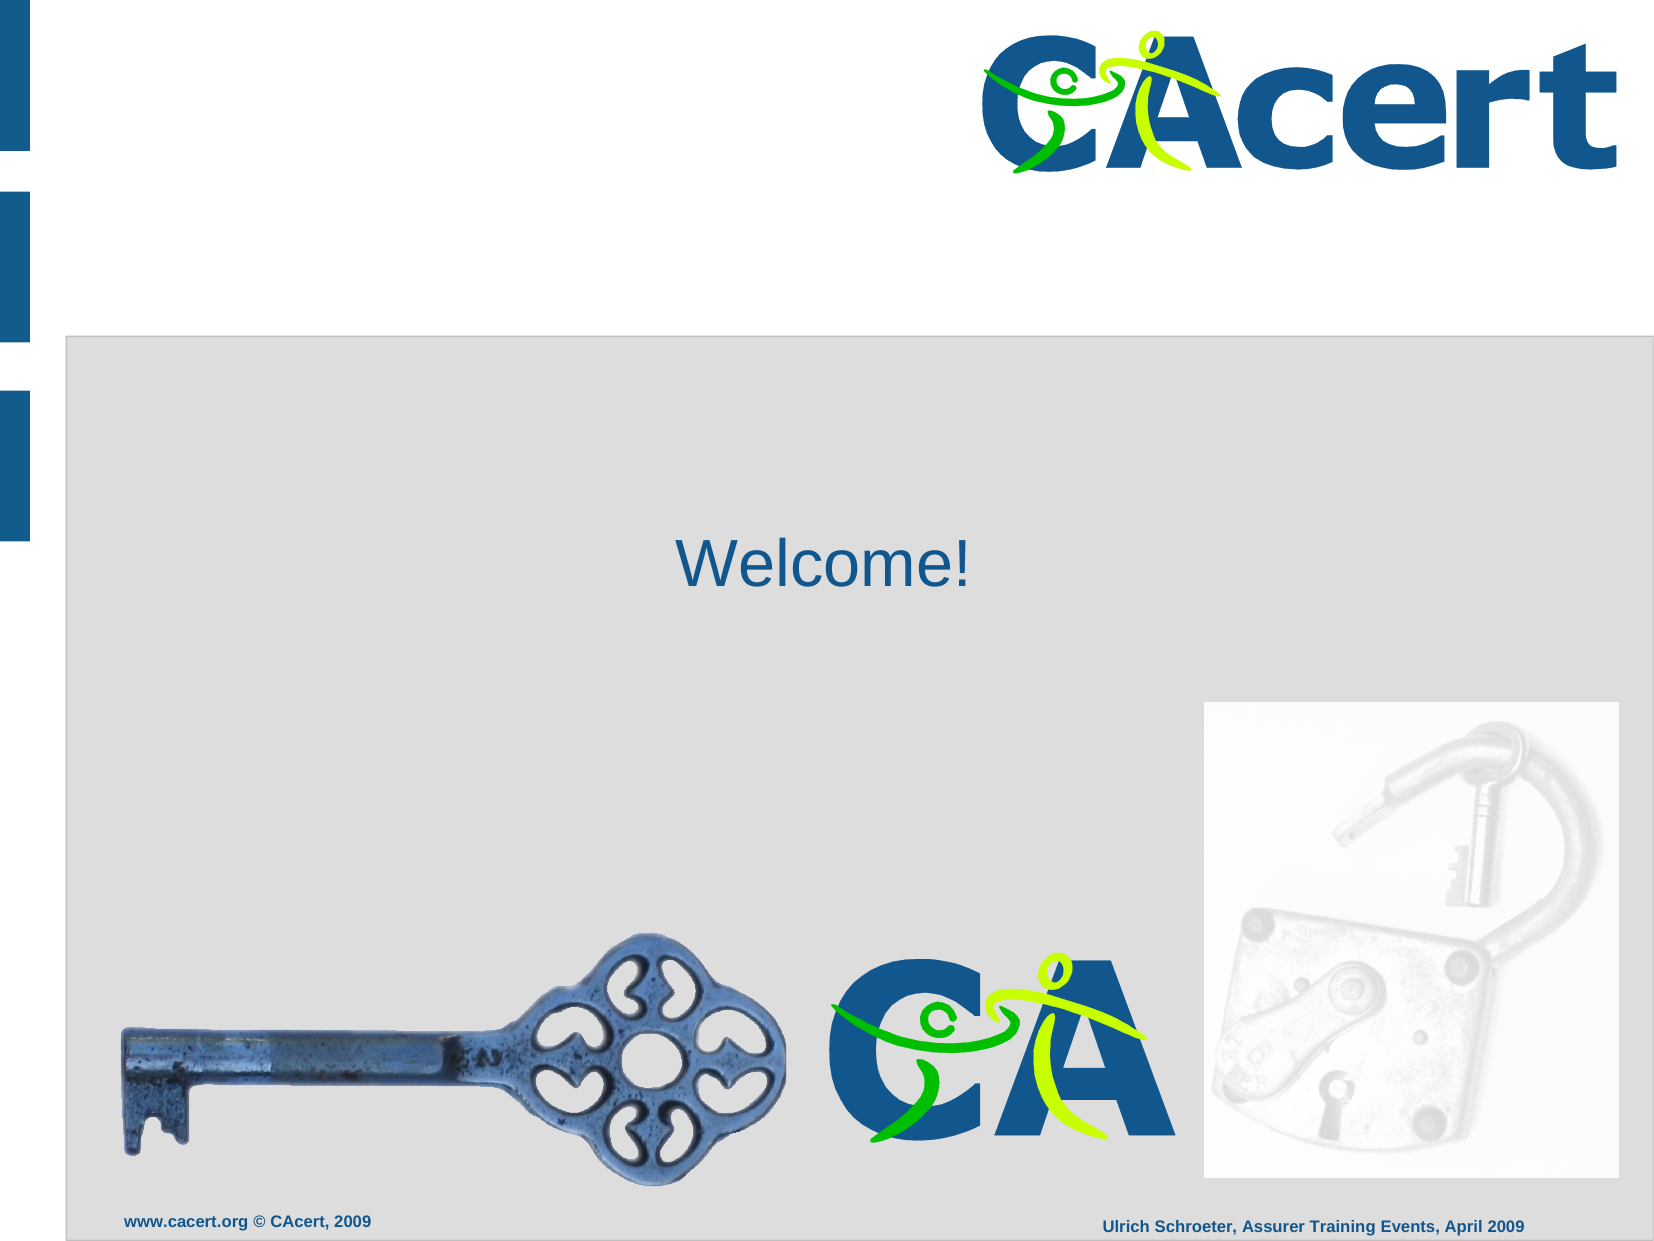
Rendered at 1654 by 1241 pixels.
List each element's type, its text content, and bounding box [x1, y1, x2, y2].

picture [106, 915, 800, 1203]
picture [1204, 702, 1619, 1178]
title Welcome! [118, 442, 1530, 601]
picture [826, 950, 1177, 1145]
